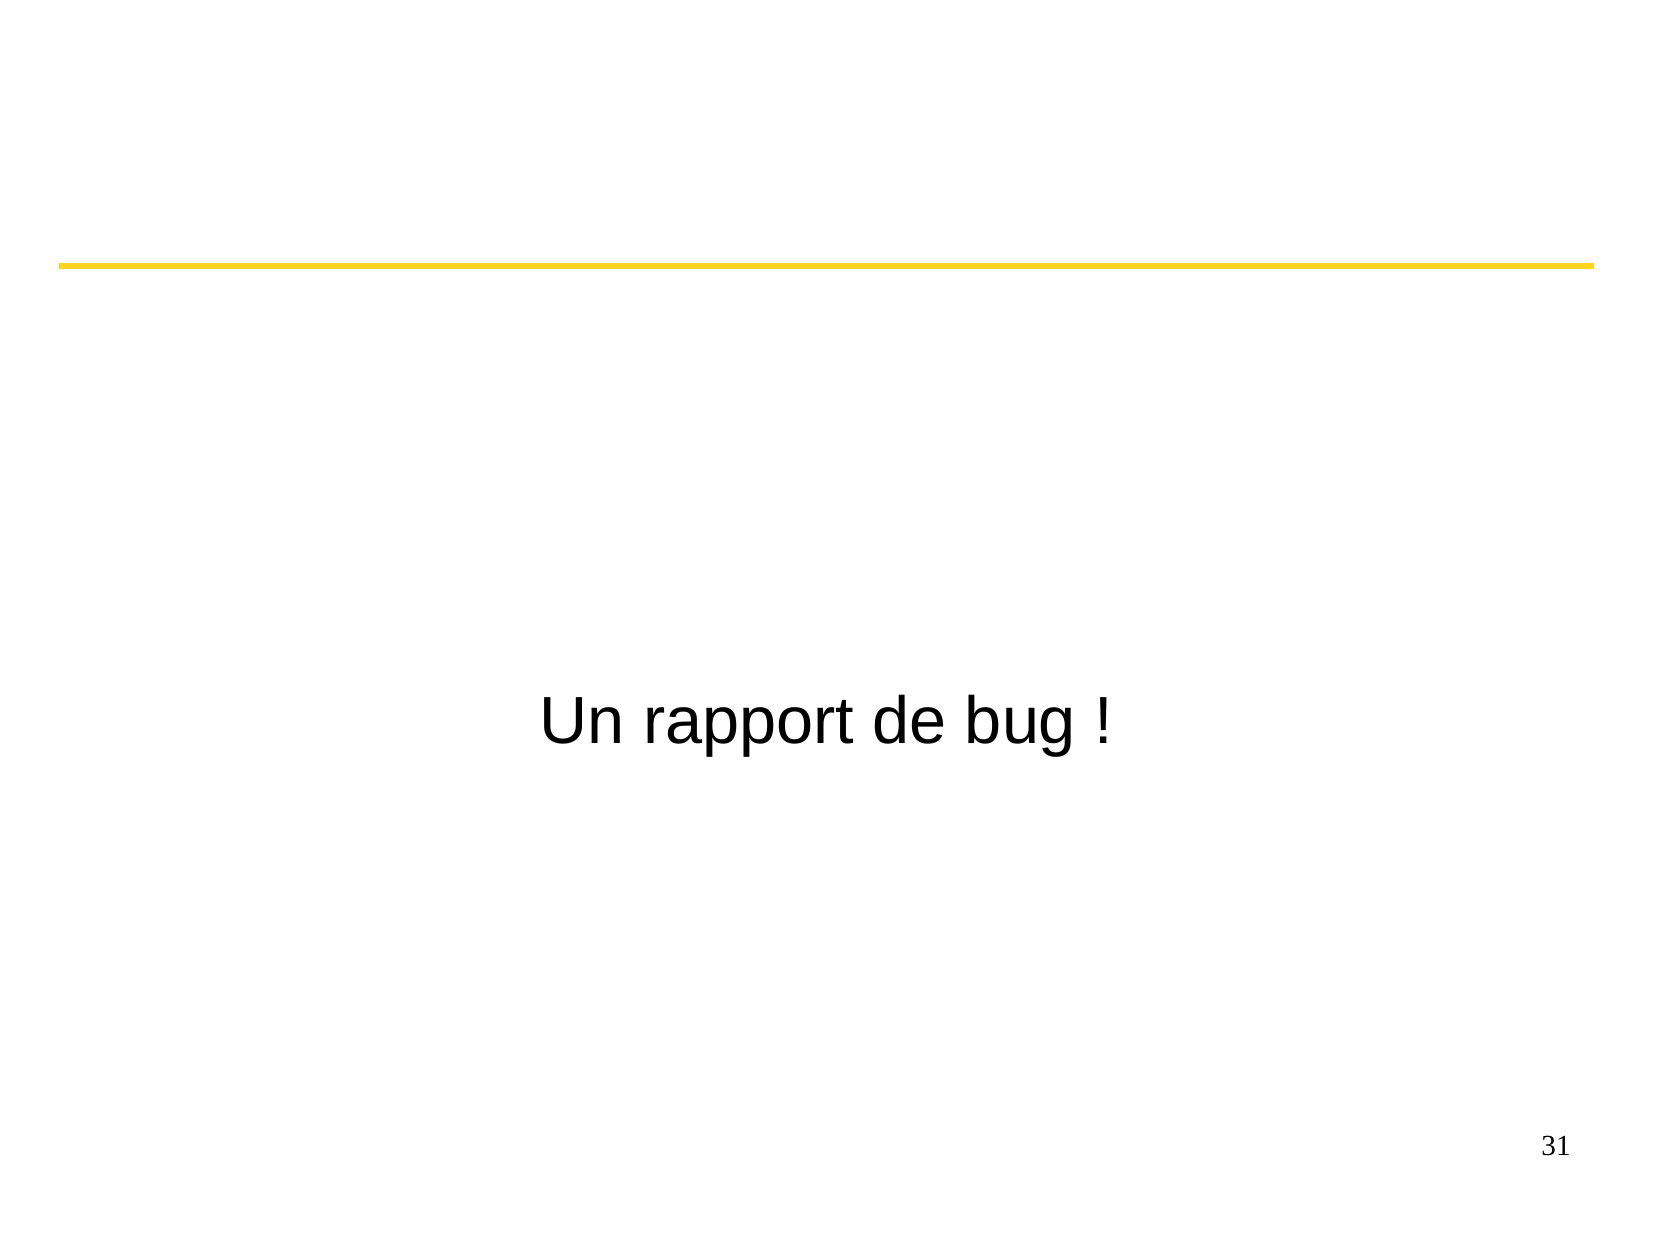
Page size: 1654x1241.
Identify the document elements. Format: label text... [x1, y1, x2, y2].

subtitle Un rapport de bug ! [82, 290, 1571, 1152]
